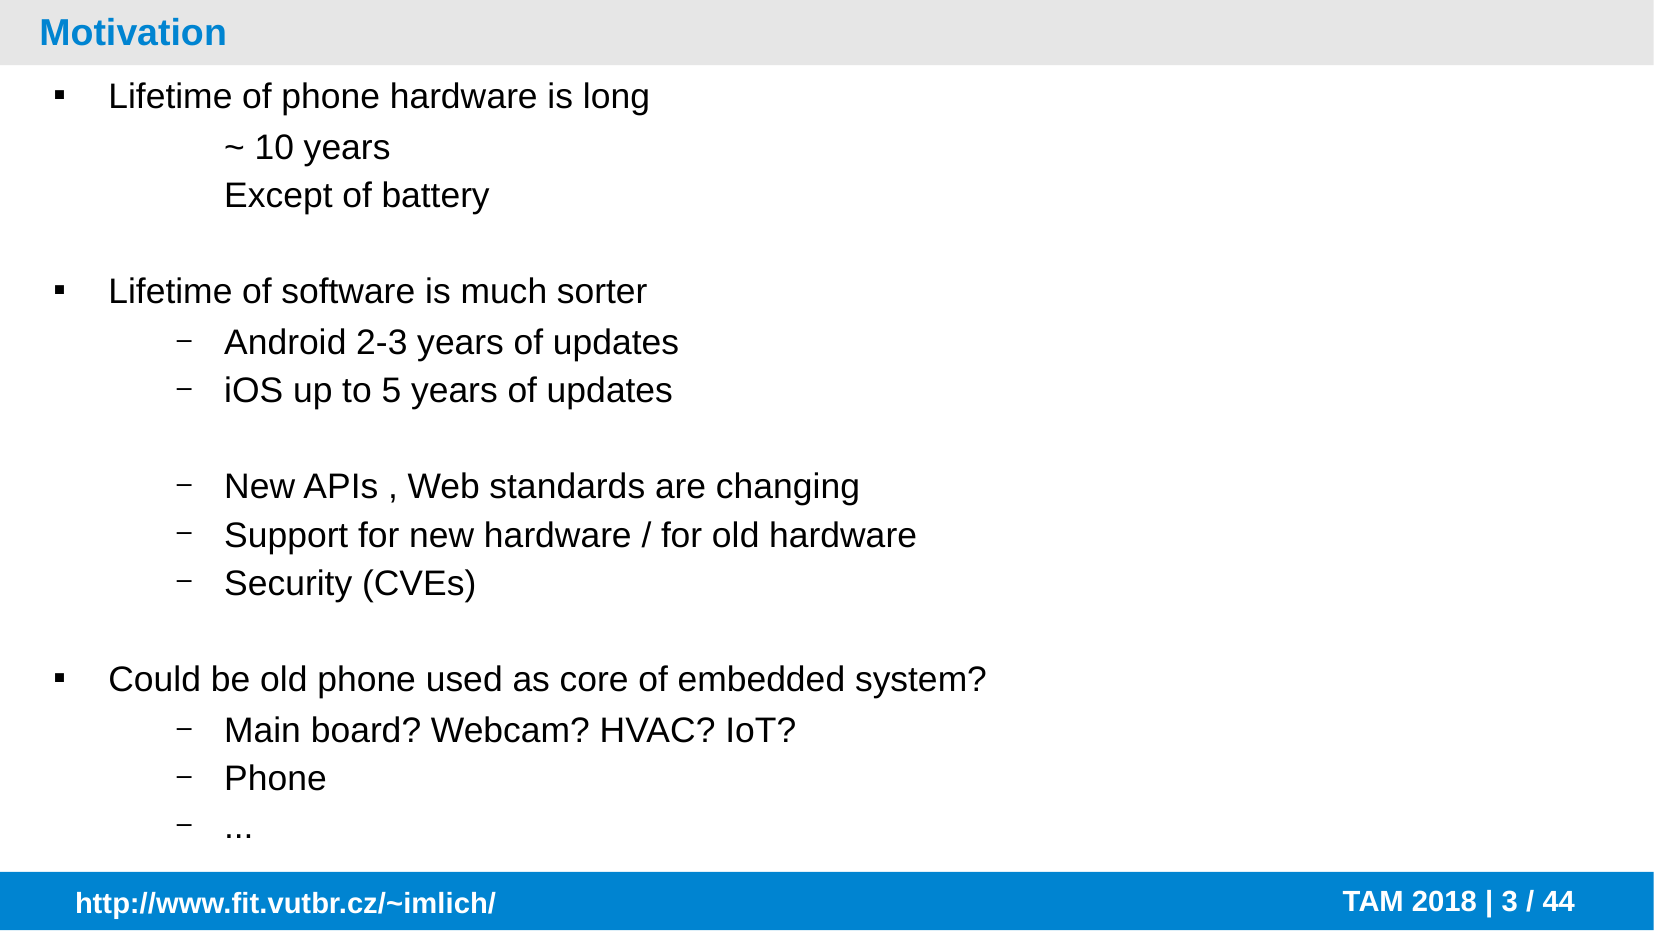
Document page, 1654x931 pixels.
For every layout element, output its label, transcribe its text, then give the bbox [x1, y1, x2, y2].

list Lifetime of phone hardware is long ~ 10 years Except of battery Lifetime of software is much sorter Android 2-3 years of updates iOS up to 5 years of updates New APIs , Web standards are changing Support for new hardware / for old hardware Security (CVEs) Could be old phone used as core of embedded system? Main board? Webcam? HVAC? IoT? Phone ... [37, 76, 1613, 925]
title Motivation [39, 4, 1615, 61]
